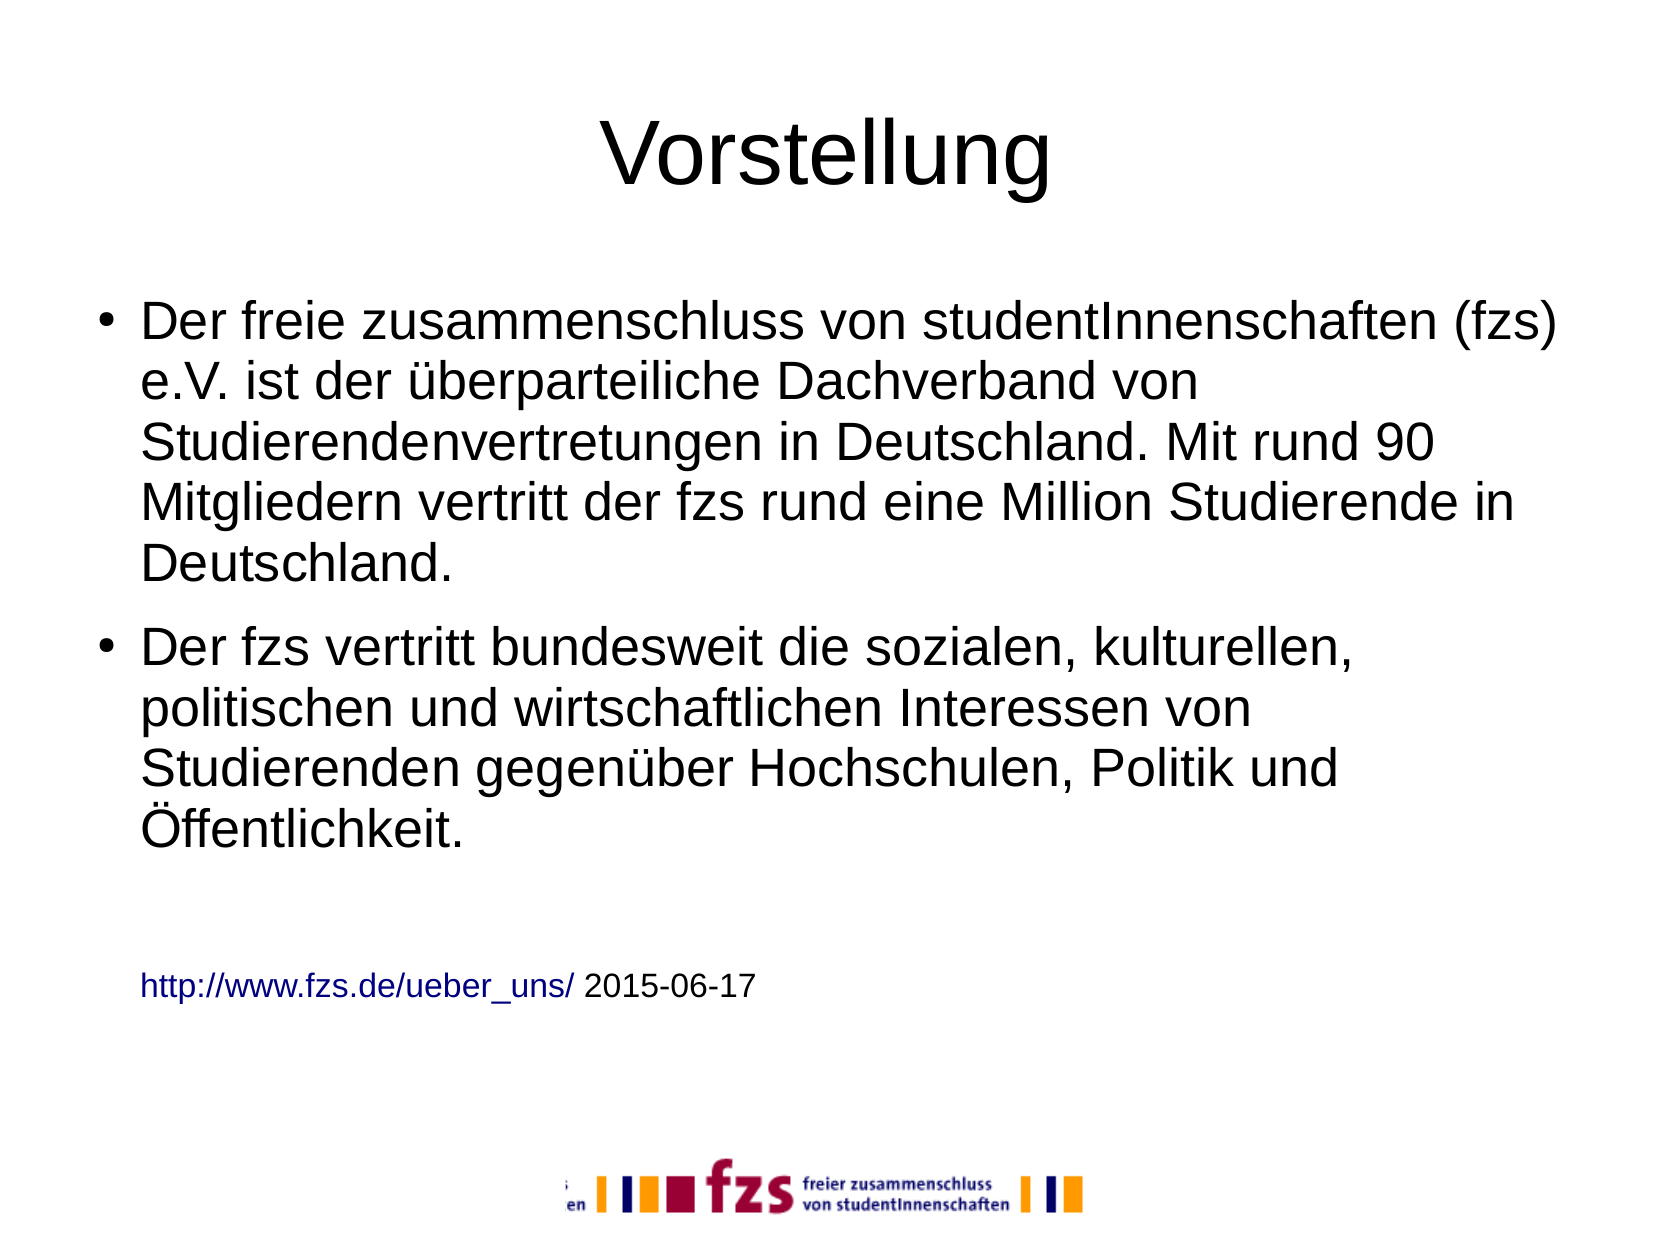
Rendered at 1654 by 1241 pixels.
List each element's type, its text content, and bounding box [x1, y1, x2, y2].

title Vorstellung [82, 49, 1571, 257]
picture [565, 1129, 1090, 1216]
list Der freie zusammenschluss von studentInnenschaften (fzs) e.V. ist der überparteiliche Dachverband von Studierendenvertretungen in Deutschland. Mit rund 90 Mitgliedern vertritt der fzs rund eine Million Studierende in Deutschland. Der fzs vertritt bundesweit die sozialen, kulturellen, politischen und wirtschaftlichen Interessen von Studierenden gegenüber Hochschulen, Politik und Öffentlichkeit. http://www.fzs.de/ueber_uns/ 2015-06-17 [82, 290, 1571, 1010]
